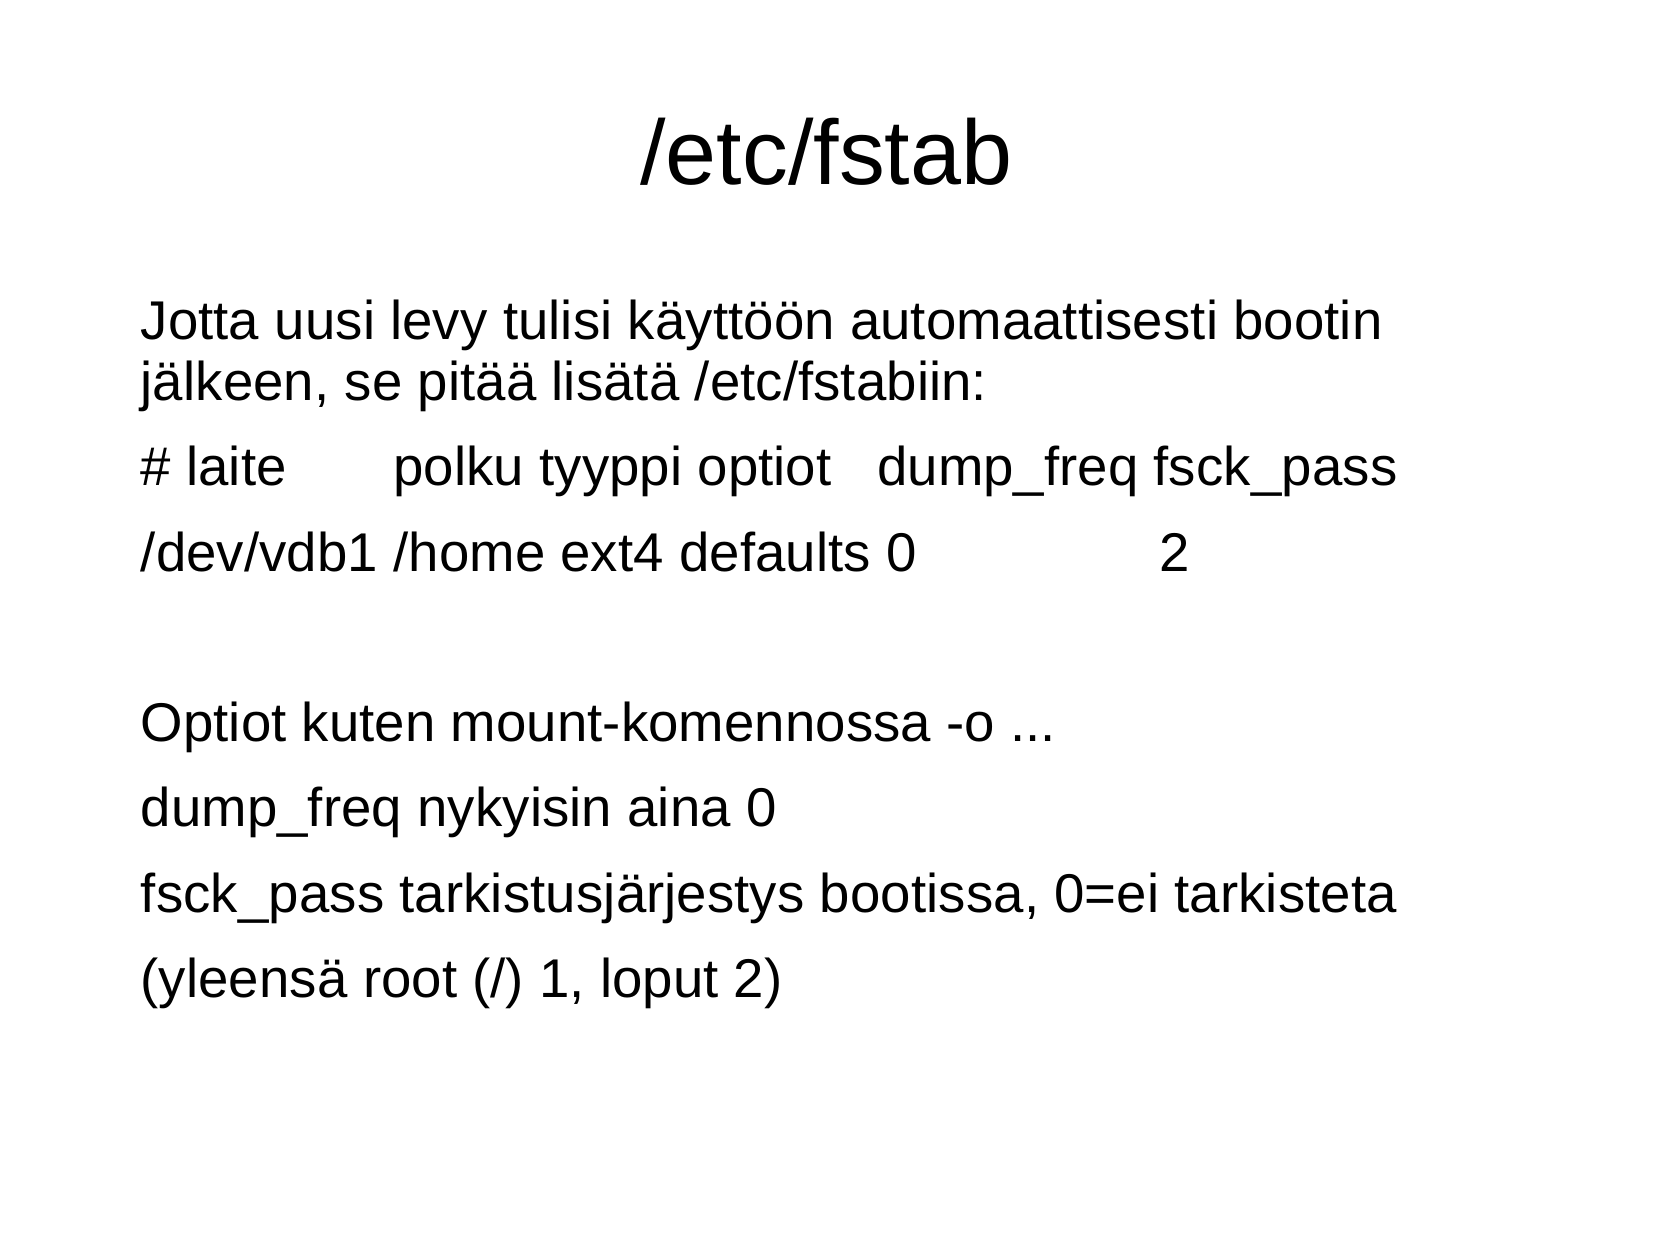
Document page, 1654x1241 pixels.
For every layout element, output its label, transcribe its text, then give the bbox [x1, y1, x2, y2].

list Jotta uusi levy tulisi käyttöön automaattisesti bootin jälkeen, se pitää lisätä /etc/fstabiin: # laite polku tyyppi optiot dump_freq fsck_pass /dev/vdb1 /home ext4 defaults 0 2 Optiot kuten mount-komennossa -o ... dump_freq nykyisin aina 0 fsck_pass tarkistusjärjestys bootissa, 0=ei tarkisteta (yleensä root (/) 1, loput 2) [82, 290, 1571, 1010]
title /etc/fstab [82, 49, 1571, 257]
